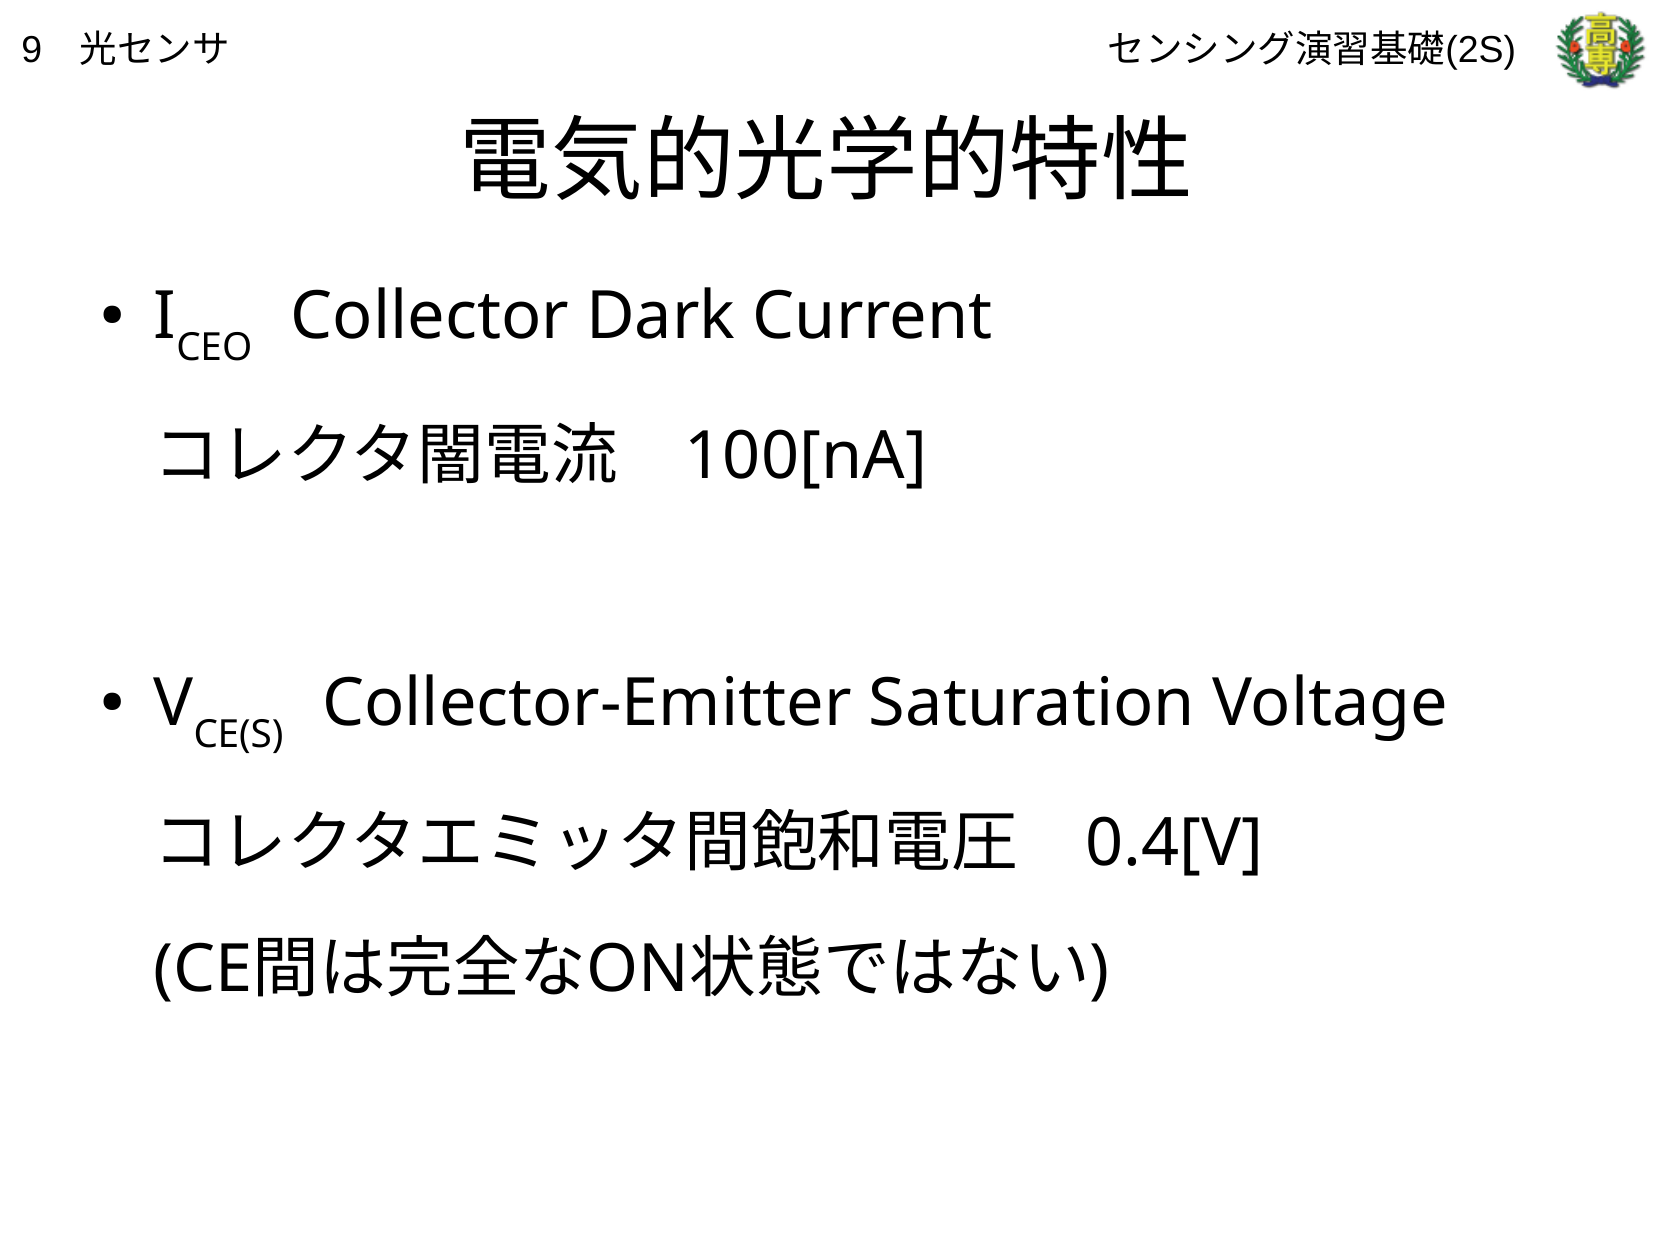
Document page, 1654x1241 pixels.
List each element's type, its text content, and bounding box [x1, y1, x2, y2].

text_box 9 光センサ [6, 11, 923, 75]
list ICEO Collector Dark Current コレクタ闇電流 100[nA] VCE(S) Collector-Emitter Saturation Voltage コレクタエミッタ間飽和電圧 0.4[V] (CE間は完全なON状態ではない) [82, 260, 1538, 980]
text_box センシング演習基礎(2S) [1077, 11, 1531, 75]
title 電気的光学的特性 [82, 49, 1571, 257]
picture [1553, 2, 1650, 99]
